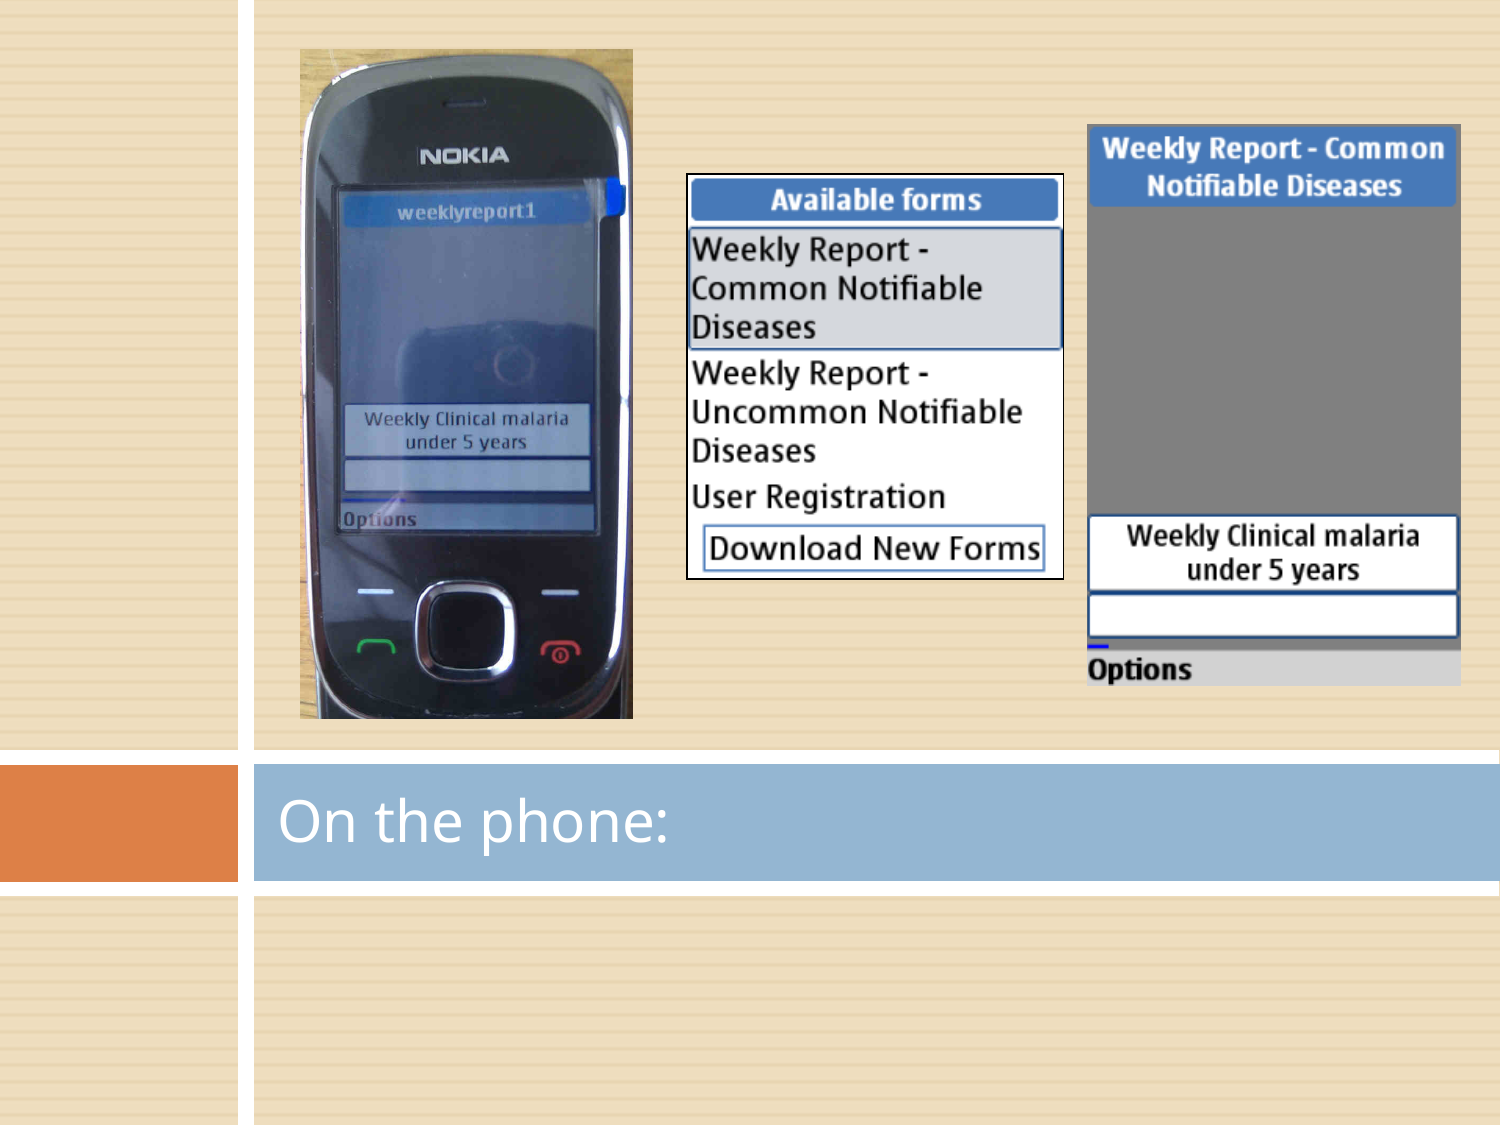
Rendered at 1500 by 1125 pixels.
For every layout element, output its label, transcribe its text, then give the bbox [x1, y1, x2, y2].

picture [1087, 125, 1461, 686]
title On the phone: [262, 762, 1463, 876]
picture [300, 50, 633, 719]
picture [687, 174, 1063, 579]
